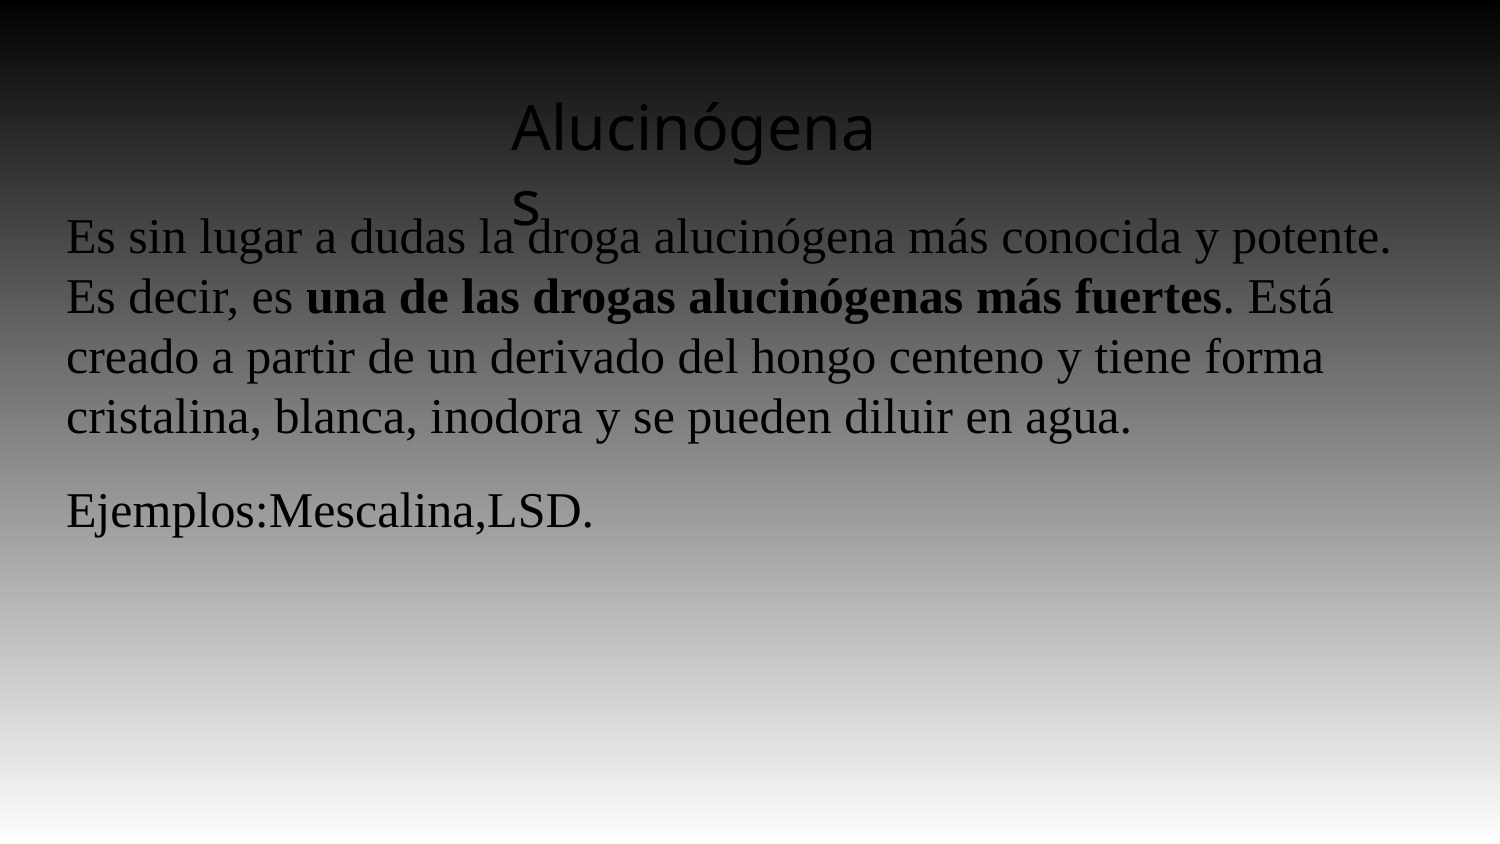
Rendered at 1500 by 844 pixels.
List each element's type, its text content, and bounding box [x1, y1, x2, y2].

list Es sin lugar a dudas la droga alucinógena más conocida y potente. Es decir, es una de las drogas alucinógenas más fuertes. Está creado a partir de un derivado del hongo centeno y tiene forma cristalina, blanca, inodora y se pueden diluir en agua. Ejemplos:Mescalina,LSD. [51, 189, 1449, 750]
title Alucinógenas [496, 72, 916, 167]
